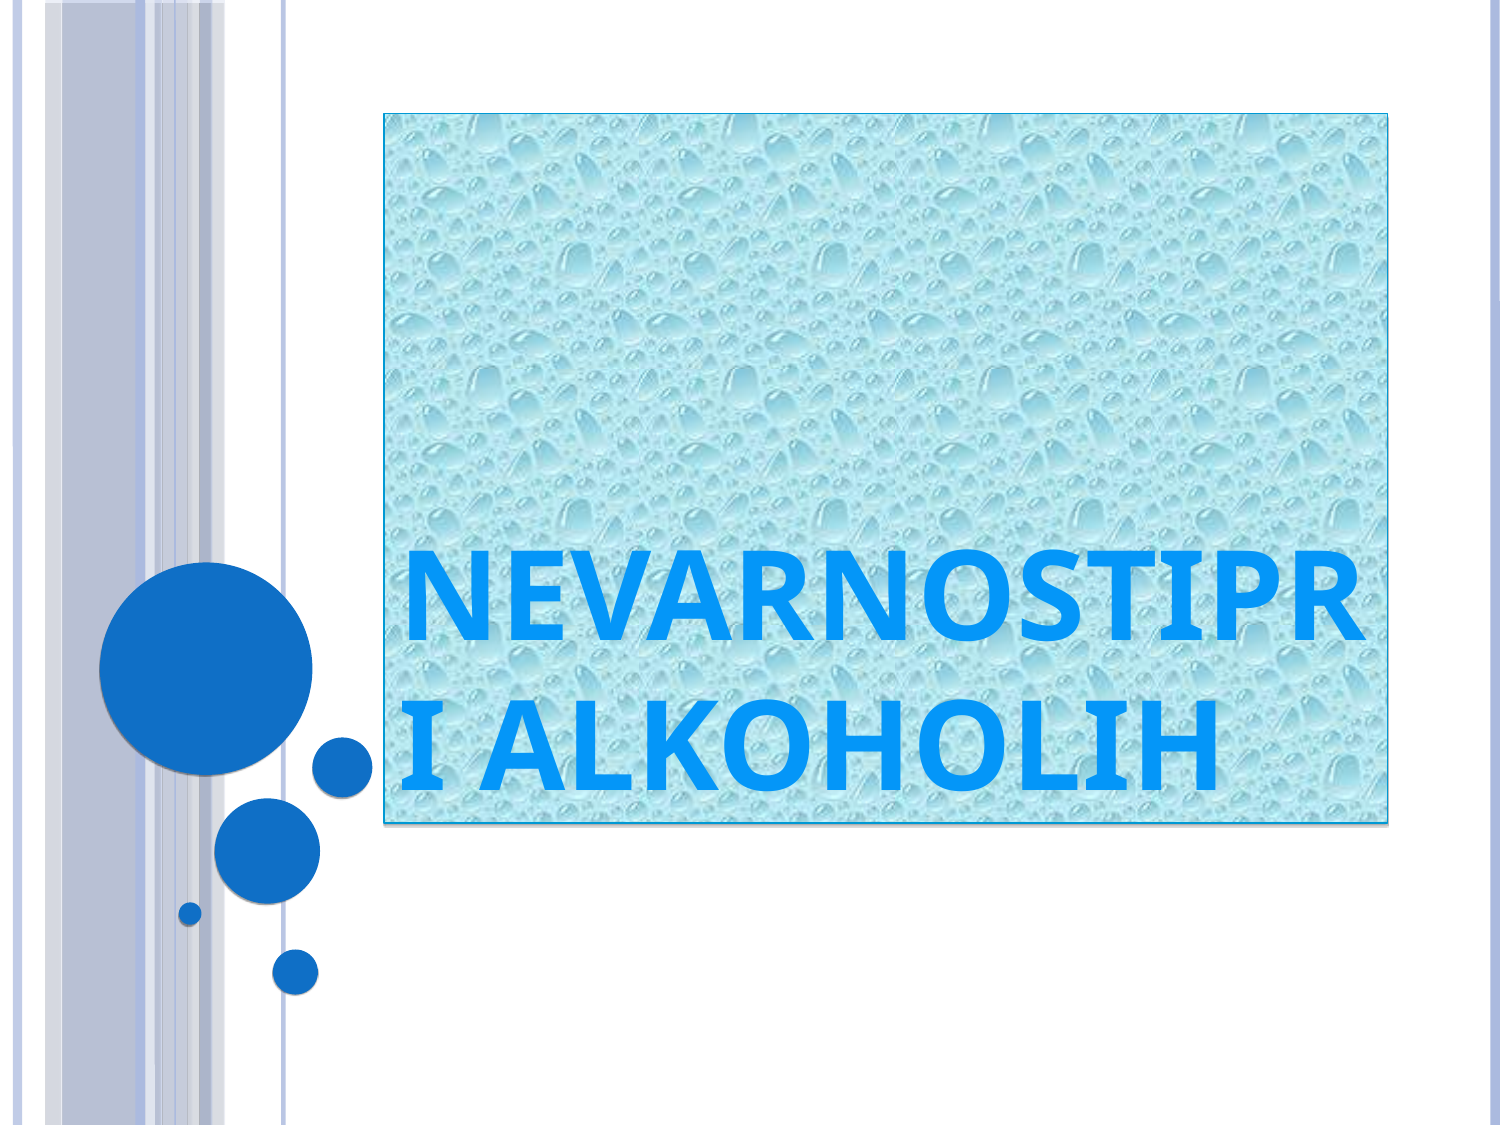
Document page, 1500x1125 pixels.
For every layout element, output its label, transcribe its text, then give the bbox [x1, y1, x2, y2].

title NEVARNOSTIPRI ALKOHOLIH [383, 113, 1388, 824]
